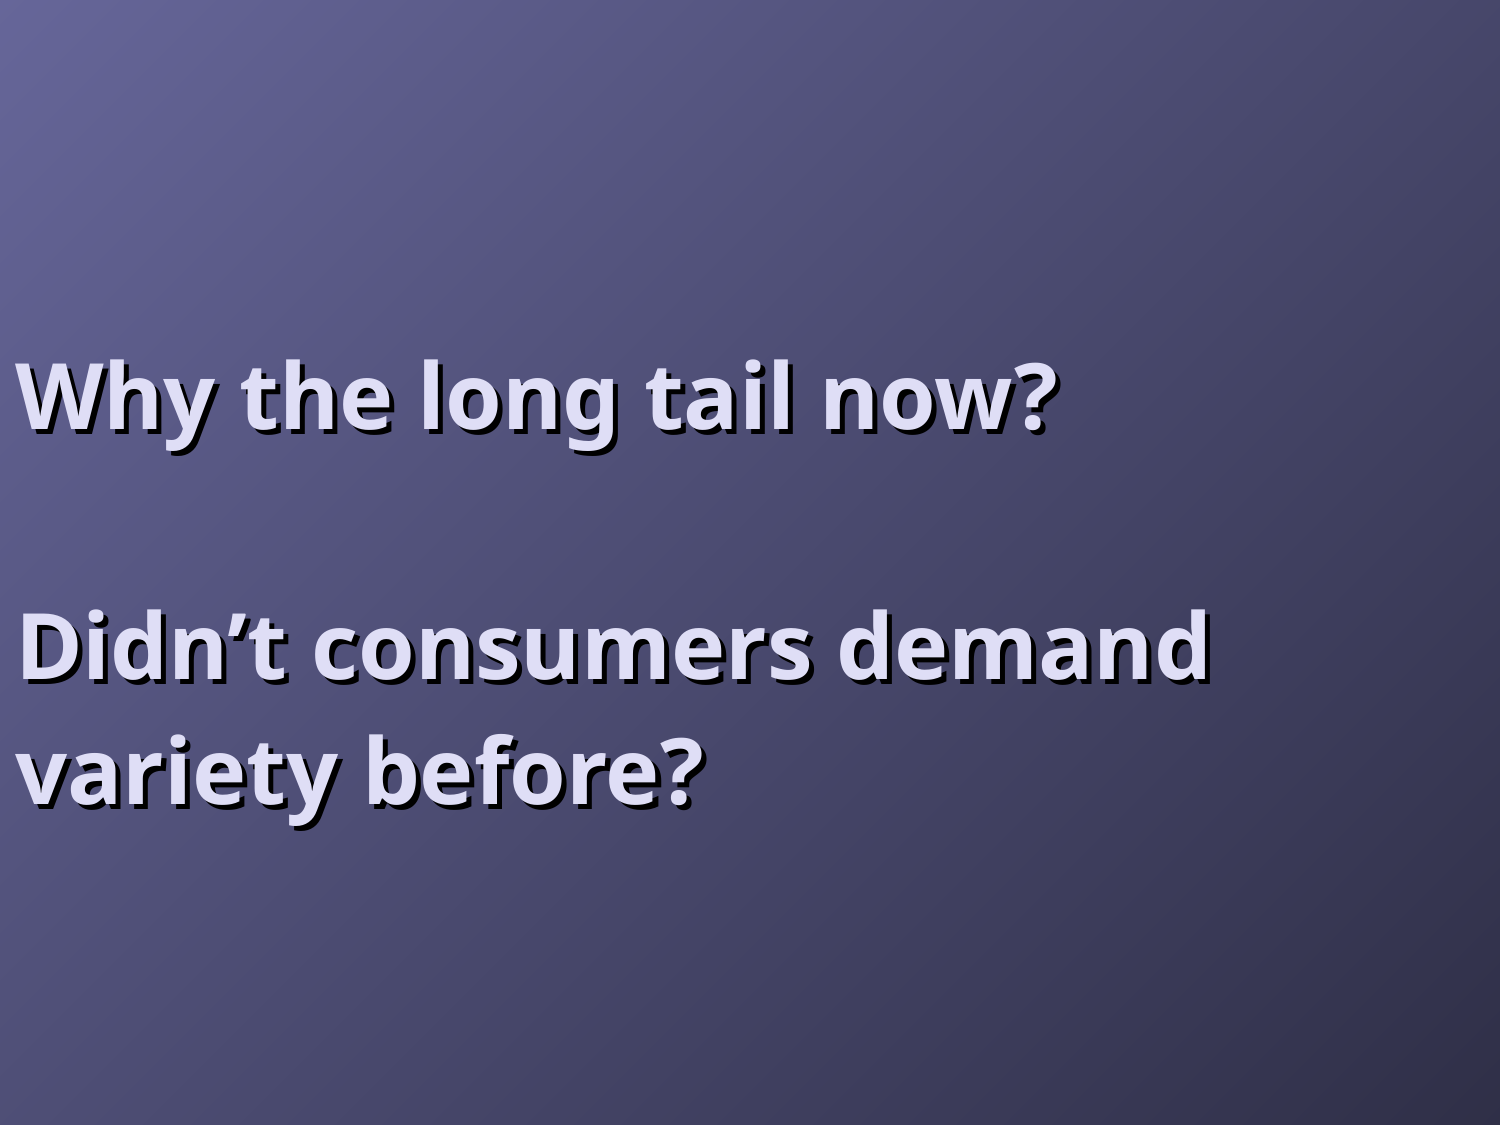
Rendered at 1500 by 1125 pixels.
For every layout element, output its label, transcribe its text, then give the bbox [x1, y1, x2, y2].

title Why the long tail now? Didn’t consumers demand variety before? [0, 353, 1500, 809]
